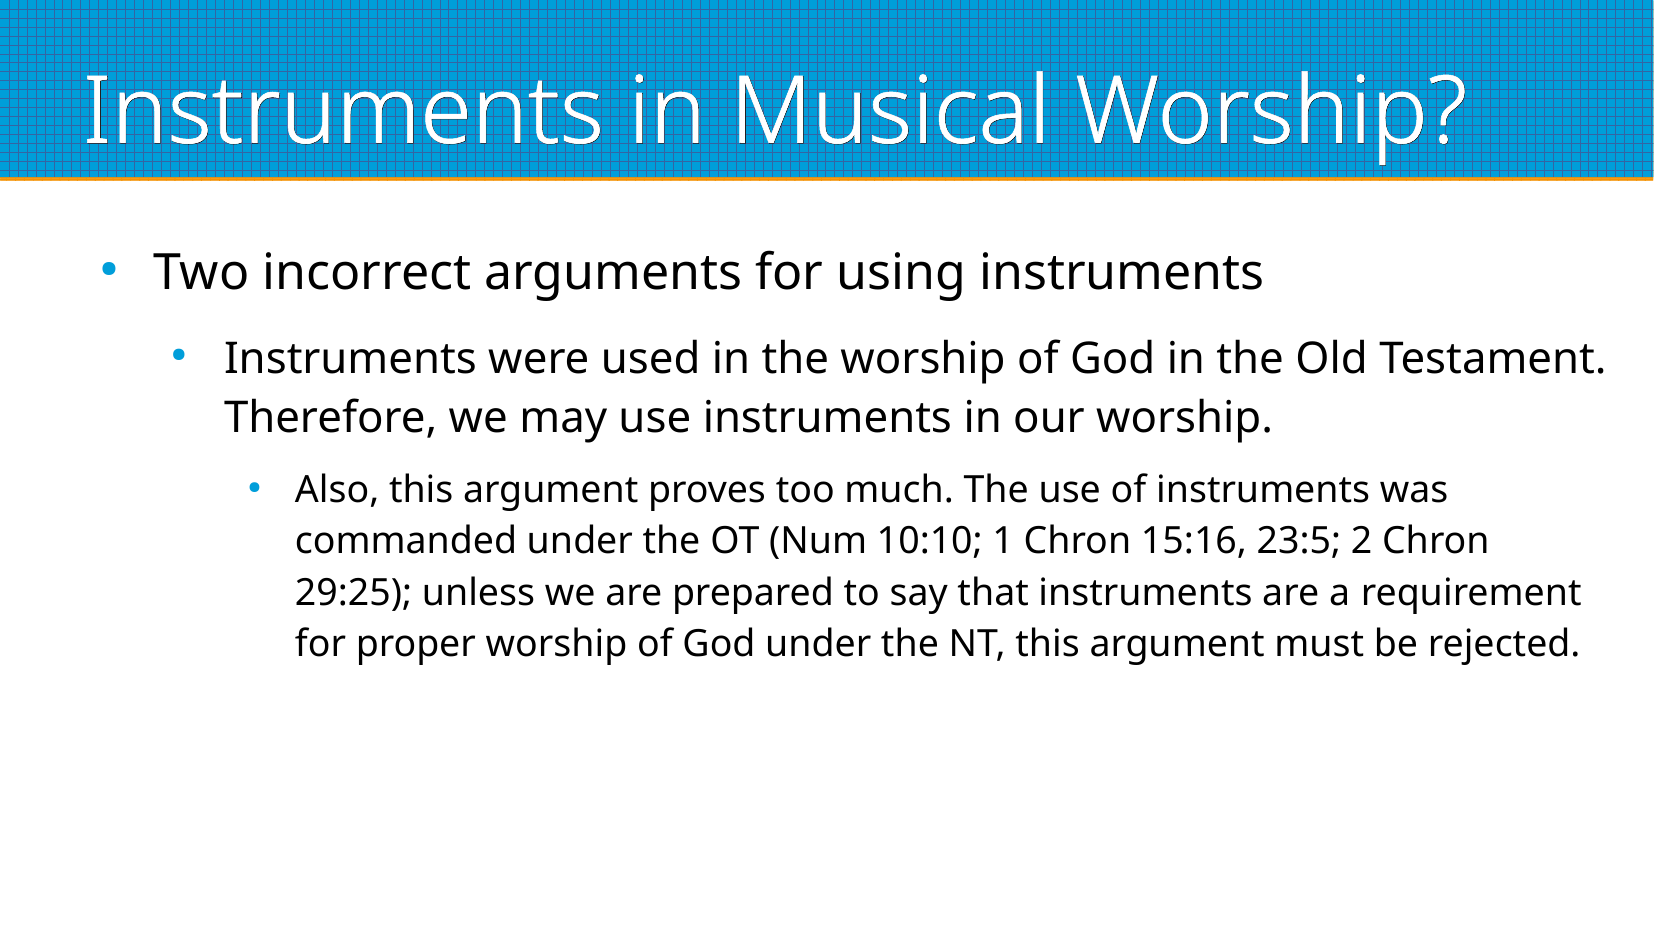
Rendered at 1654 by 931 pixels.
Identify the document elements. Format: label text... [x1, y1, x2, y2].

list Two incorrect arguments for using instruments Instruments were used in the worship of God in the Old Testament. Therefore, we may use instruments in our worship. Also, this argument proves too much. The use of instruments was commanded under the OT (Num 10:10; 1 Chron 15:16, 23:5; 2 Chron 29:25); unless we are prepared to say that instruments are a requirement for proper worship of God under the NT, this argument must be rejected. [82, 236, 1613, 863]
title Instruments in Musical Worship? [82, 14, 1571, 171]
